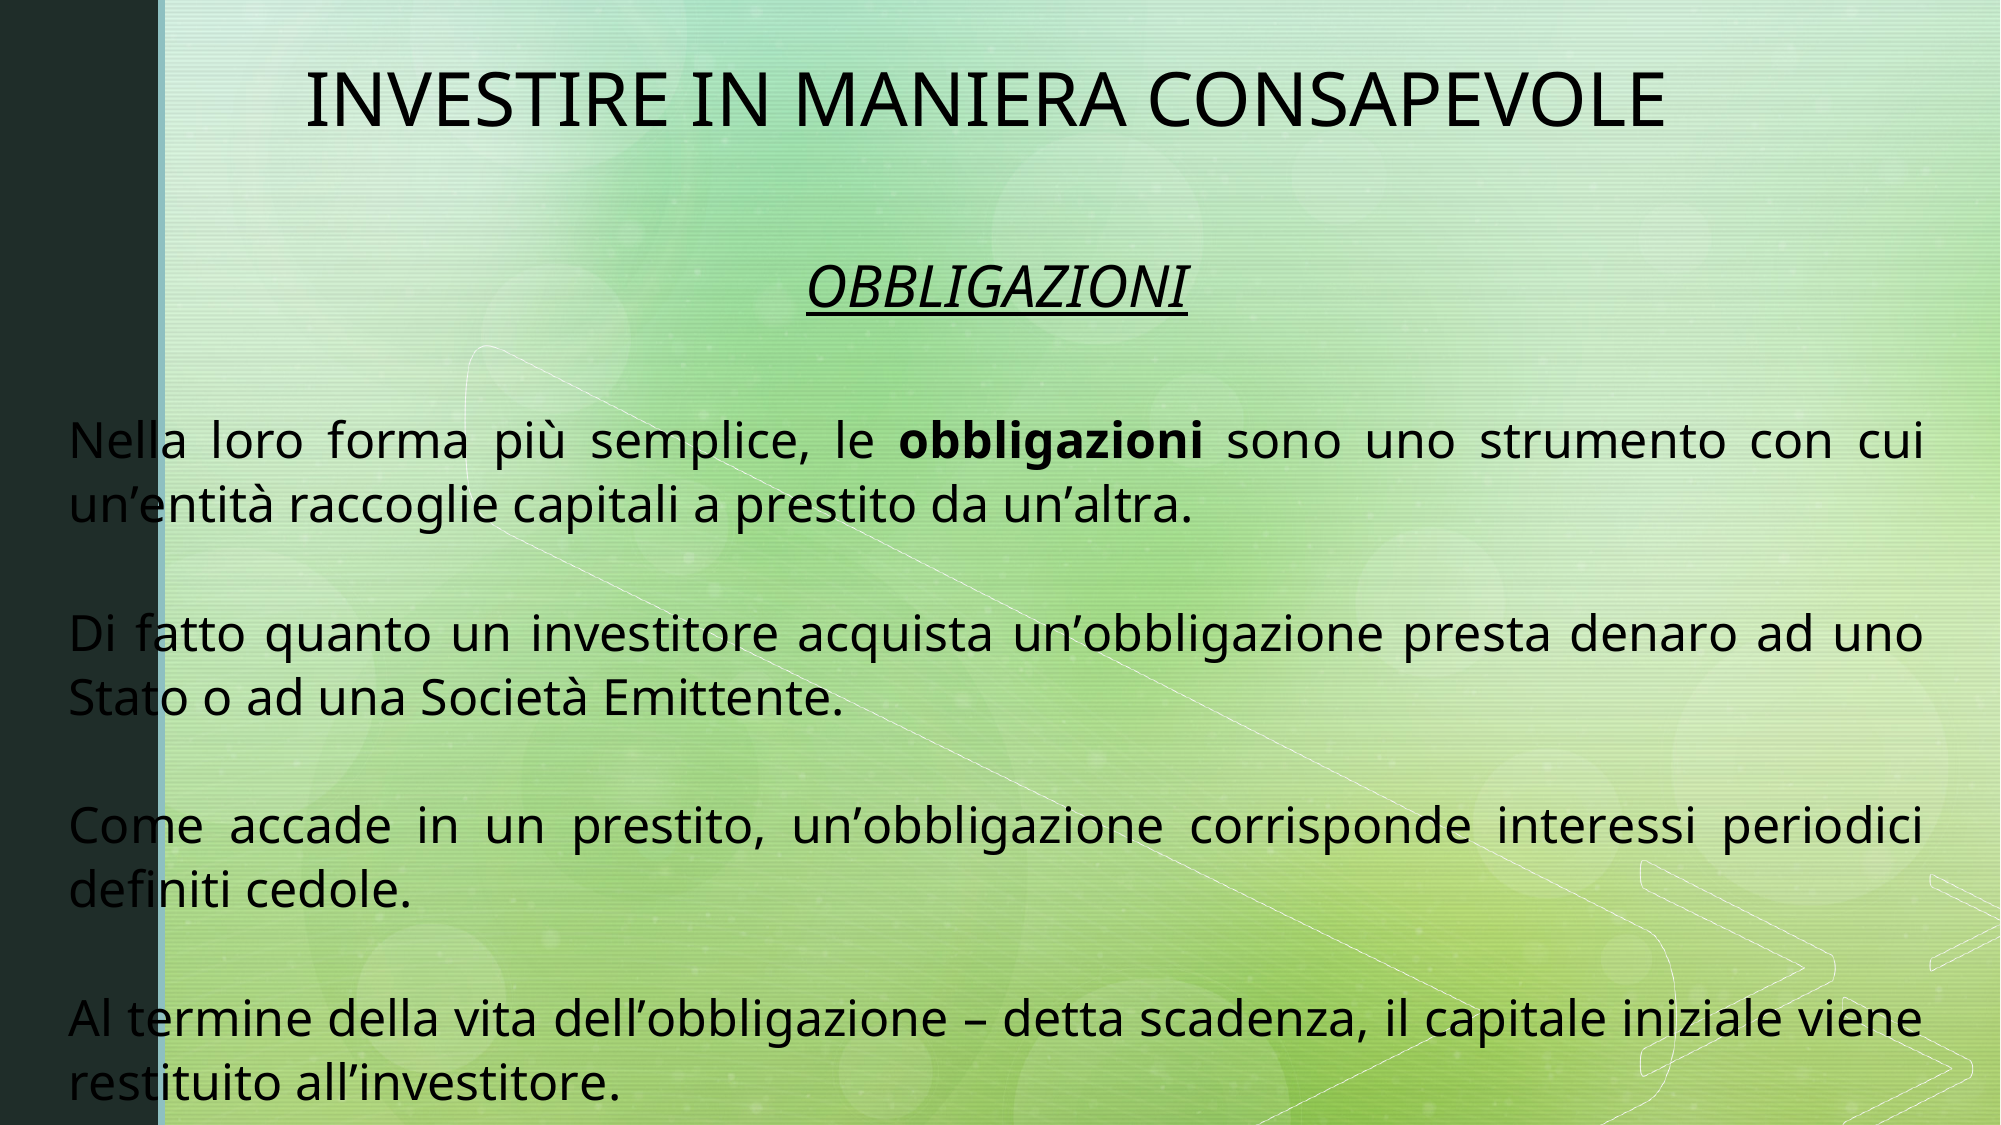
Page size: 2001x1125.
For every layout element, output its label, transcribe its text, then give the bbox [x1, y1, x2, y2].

text_box INVESTIRE IN MANIERA CONSAPEVOLE OBBLIGAZIONI Nella loro forma più semplice, le obbligazioni sono uno strumento con cui un’entità raccoglie capitali a prestito da un’altra. Di fatto quanto un investitore acquista un’obbligazione presta denaro ad uno Stato o ad una Società Emittente. Come accade in un prestito, un’obbligazione corrisponde interessi periodici definiti cedole. Al termine della vita dell’obbligazione – detta scadenza, il capitale iniziale viene restituito all’investitore. [53, 37, 1947, 1125]
